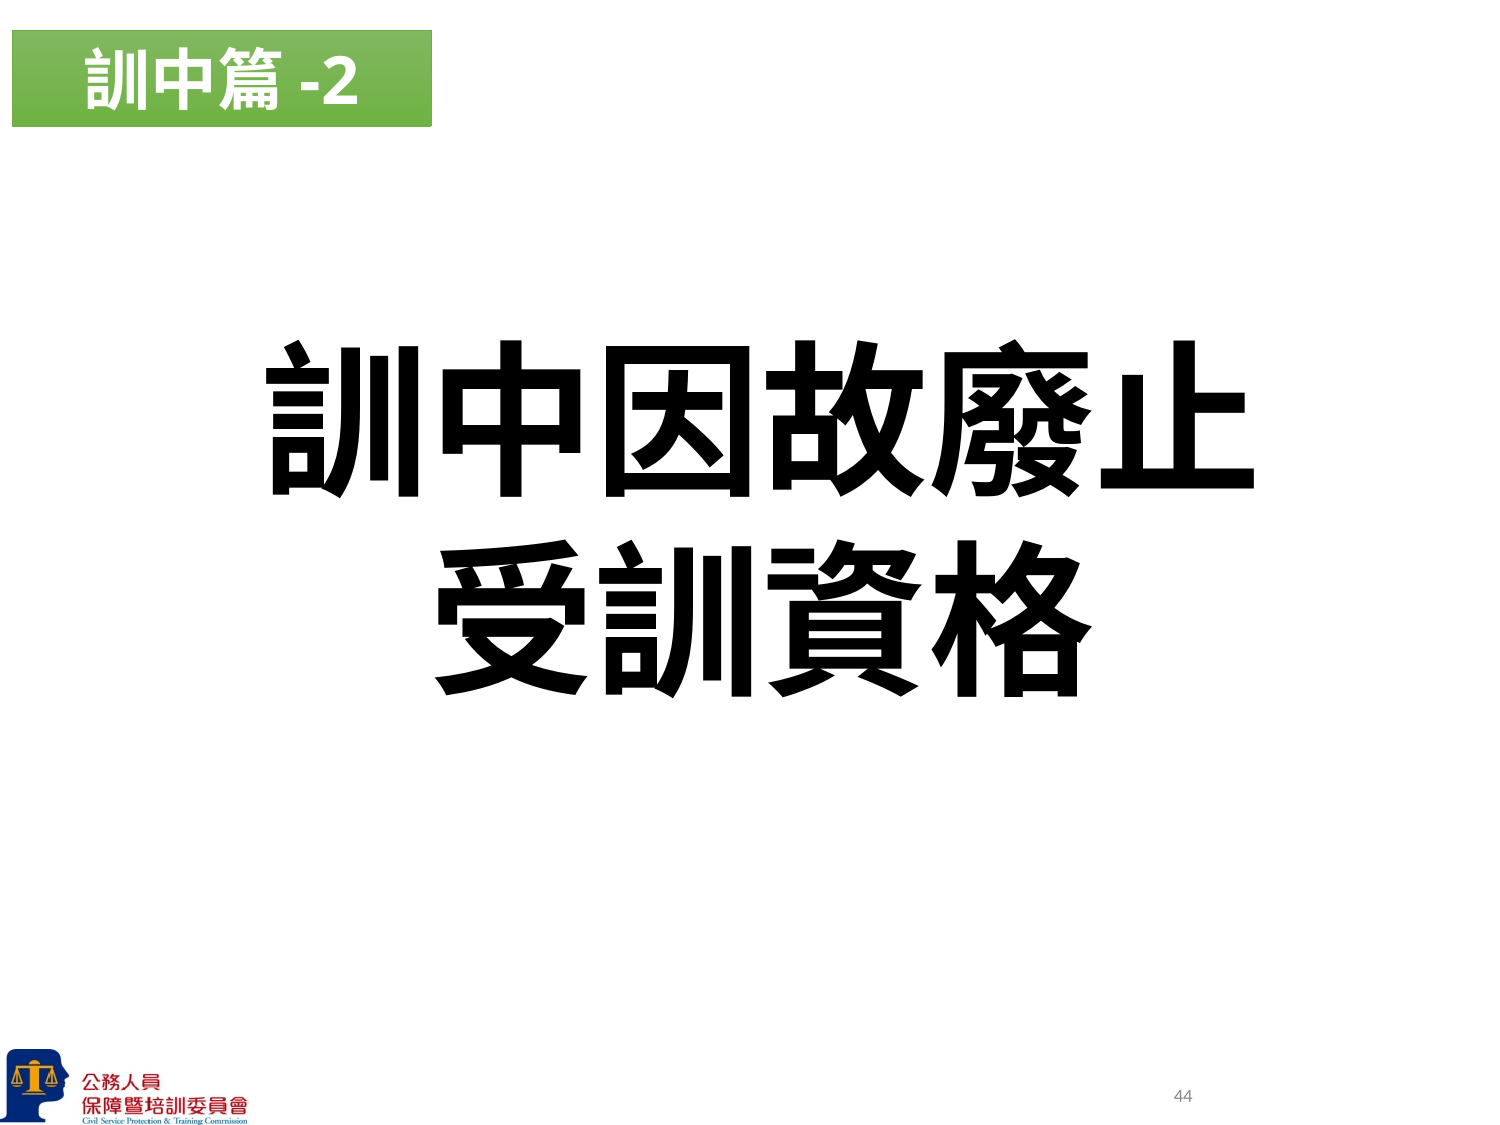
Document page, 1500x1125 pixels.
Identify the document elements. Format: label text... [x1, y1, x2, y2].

text_box 訓中篇-2 [12, 31, 431, 126]
text_box 49 [1158, 1065, 1497, 1125]
text_box 訓中因故廢止 受訓資格 [148, 309, 1376, 724]
